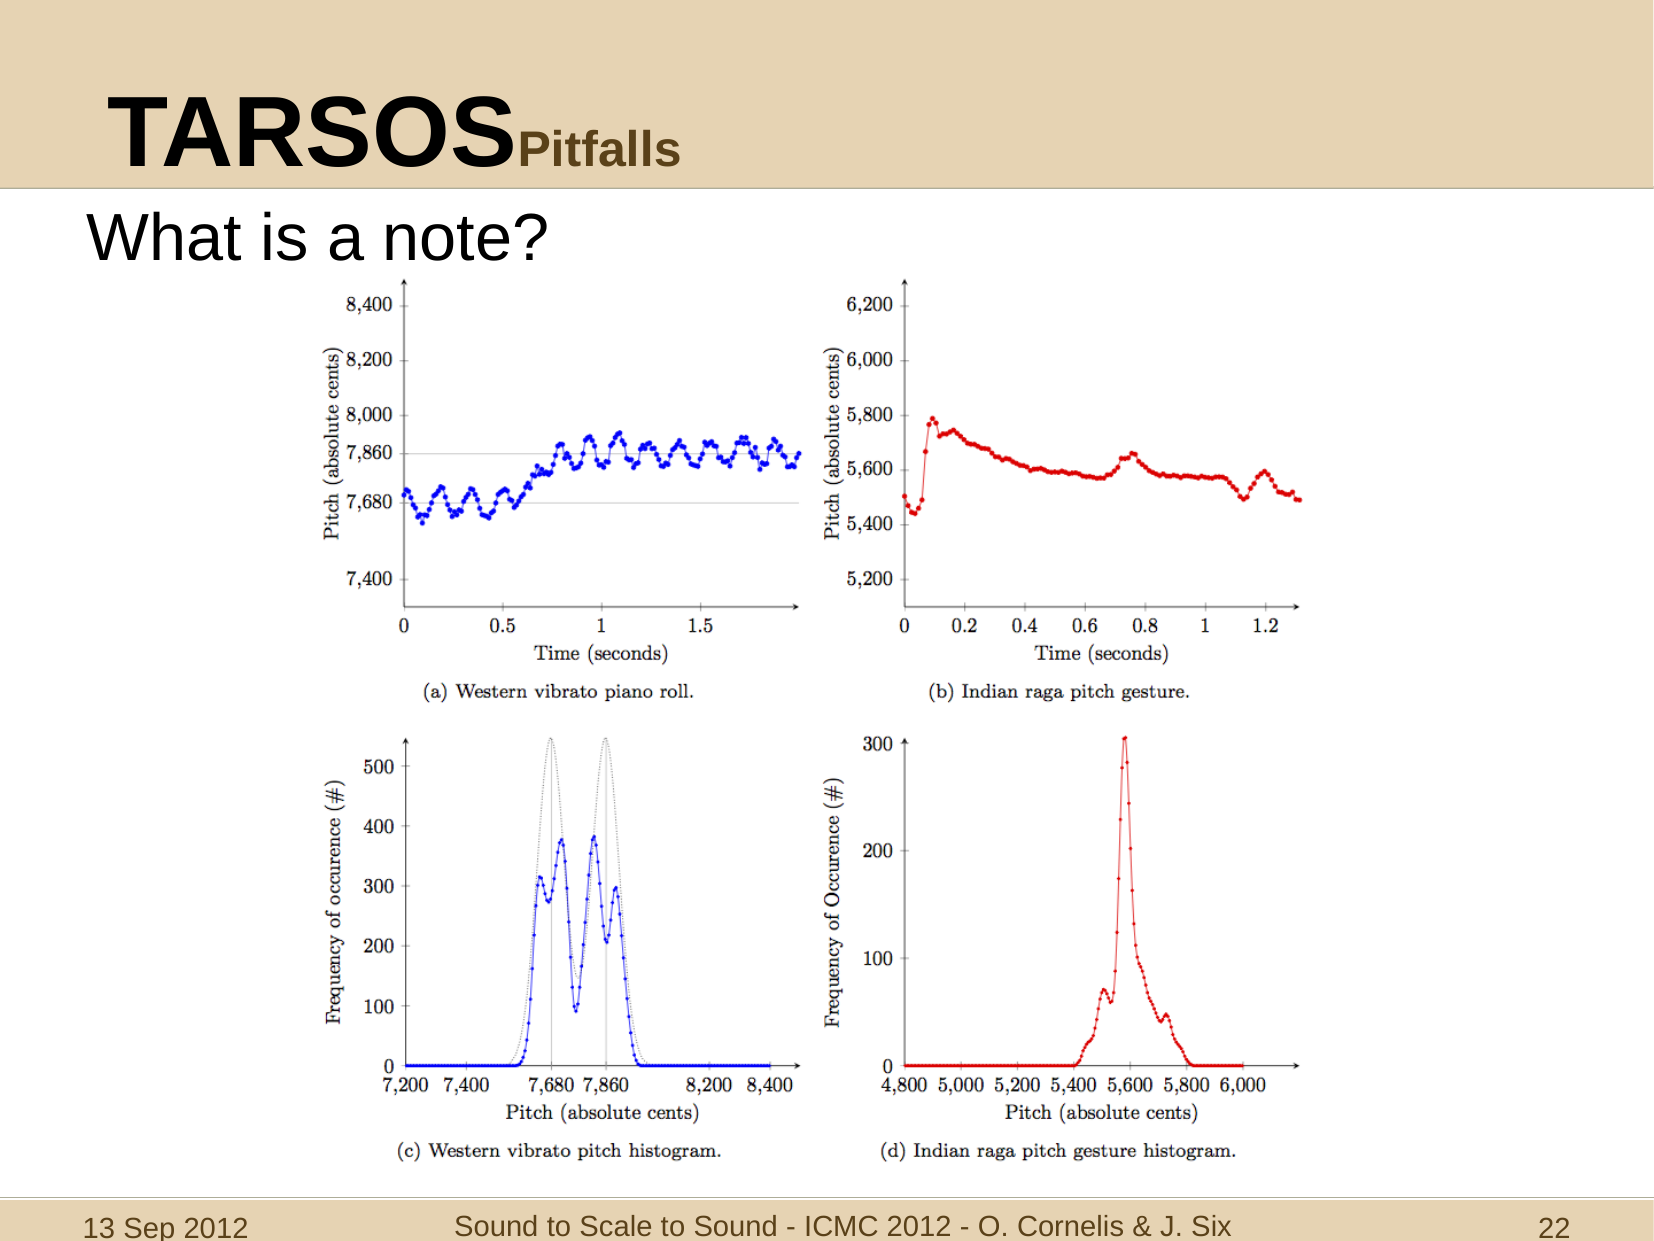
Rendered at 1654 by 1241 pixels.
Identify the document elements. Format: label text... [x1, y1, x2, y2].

title TARSOSPitfalls [0, 0, 1654, 188]
subtitle What is a note? [86, 238, 1576, 1058]
picture [295, 1058, 1358, 1181]
